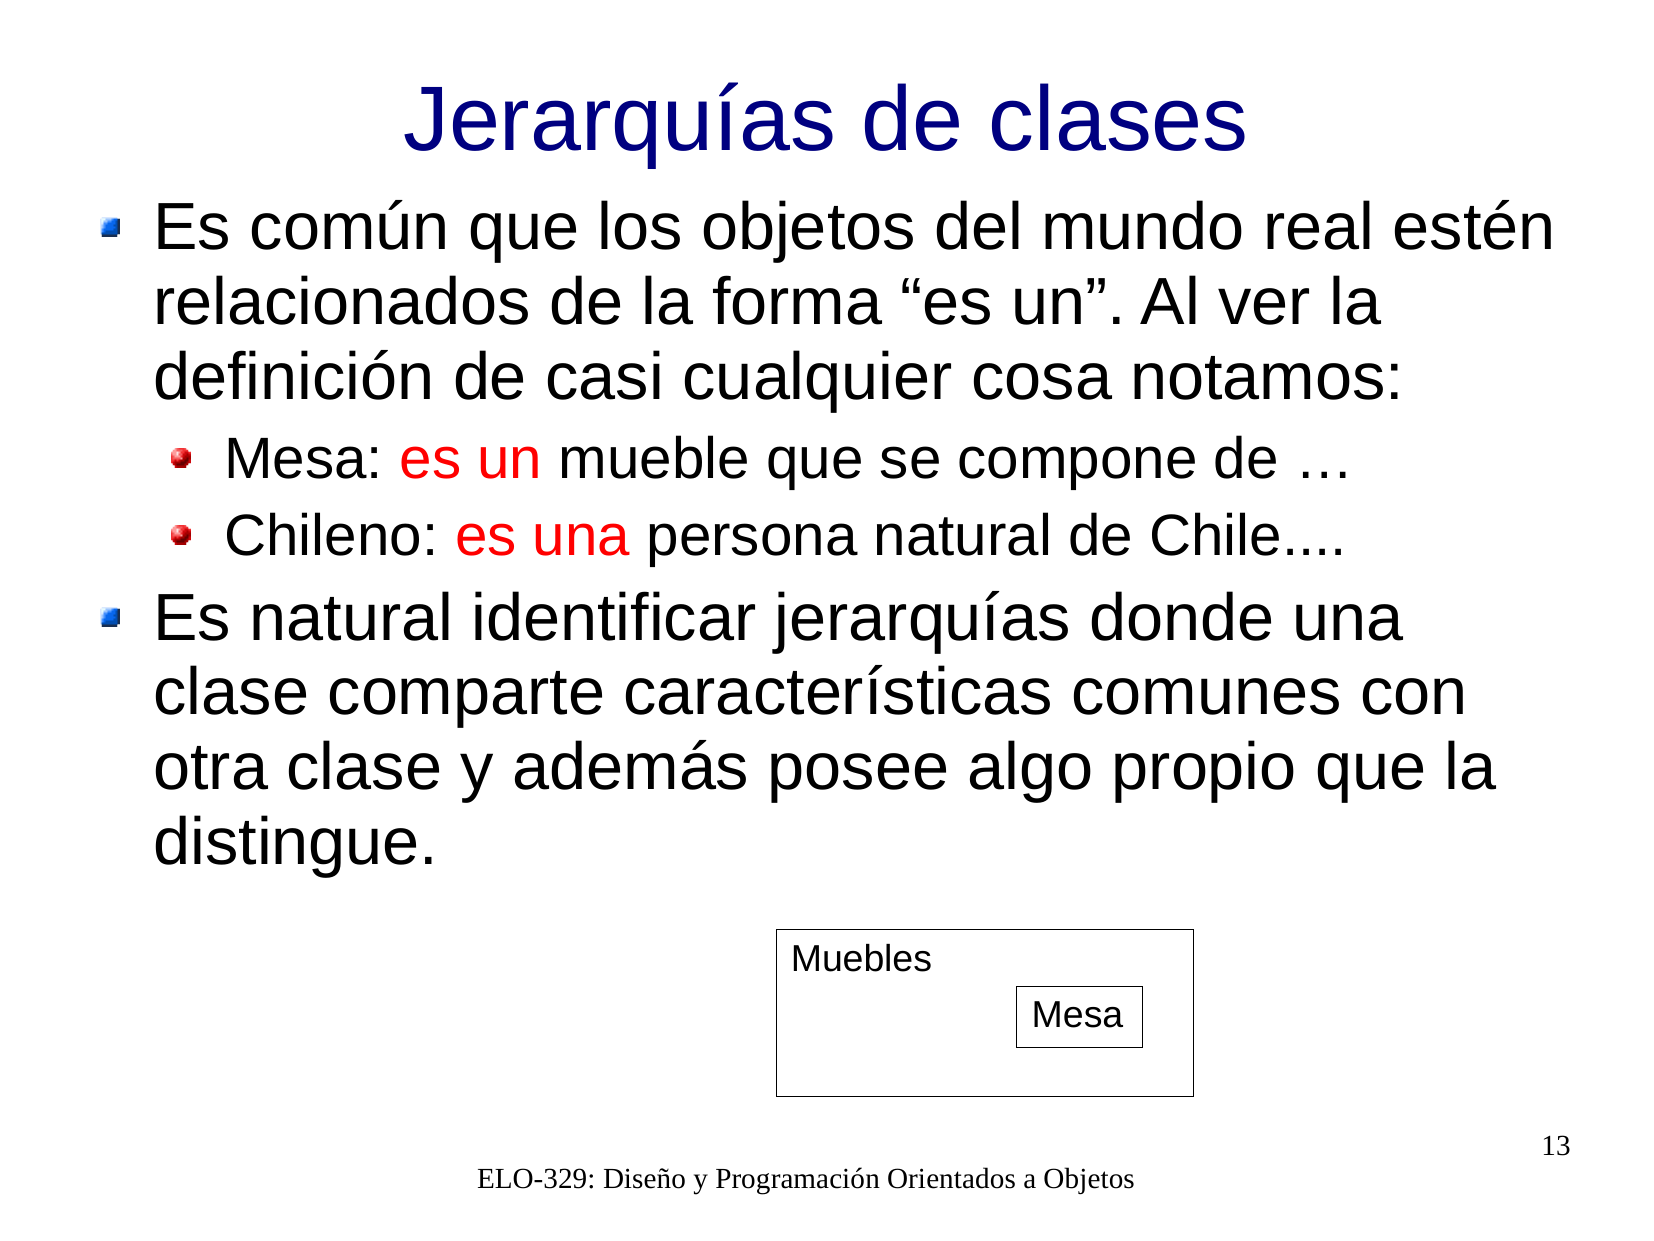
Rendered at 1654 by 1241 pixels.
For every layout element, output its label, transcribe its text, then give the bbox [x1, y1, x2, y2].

title Jerarquías de clases [82, 49, 1571, 188]
text_box Muebles [776, 929, 1194, 1097]
list Es común que los objetos del mundo real estén relacionados de la forma “es un”. Al ver la definición de casi cualquier cosa notamos: Mesa: es un mueble que se compone de … Chileno: es una persona natural de Chile.... Es natural identificar jerarquías donde una clase comparte características comunes con otra clase y además posee algo propio que la distingue. [82, 189, 1571, 1090]
